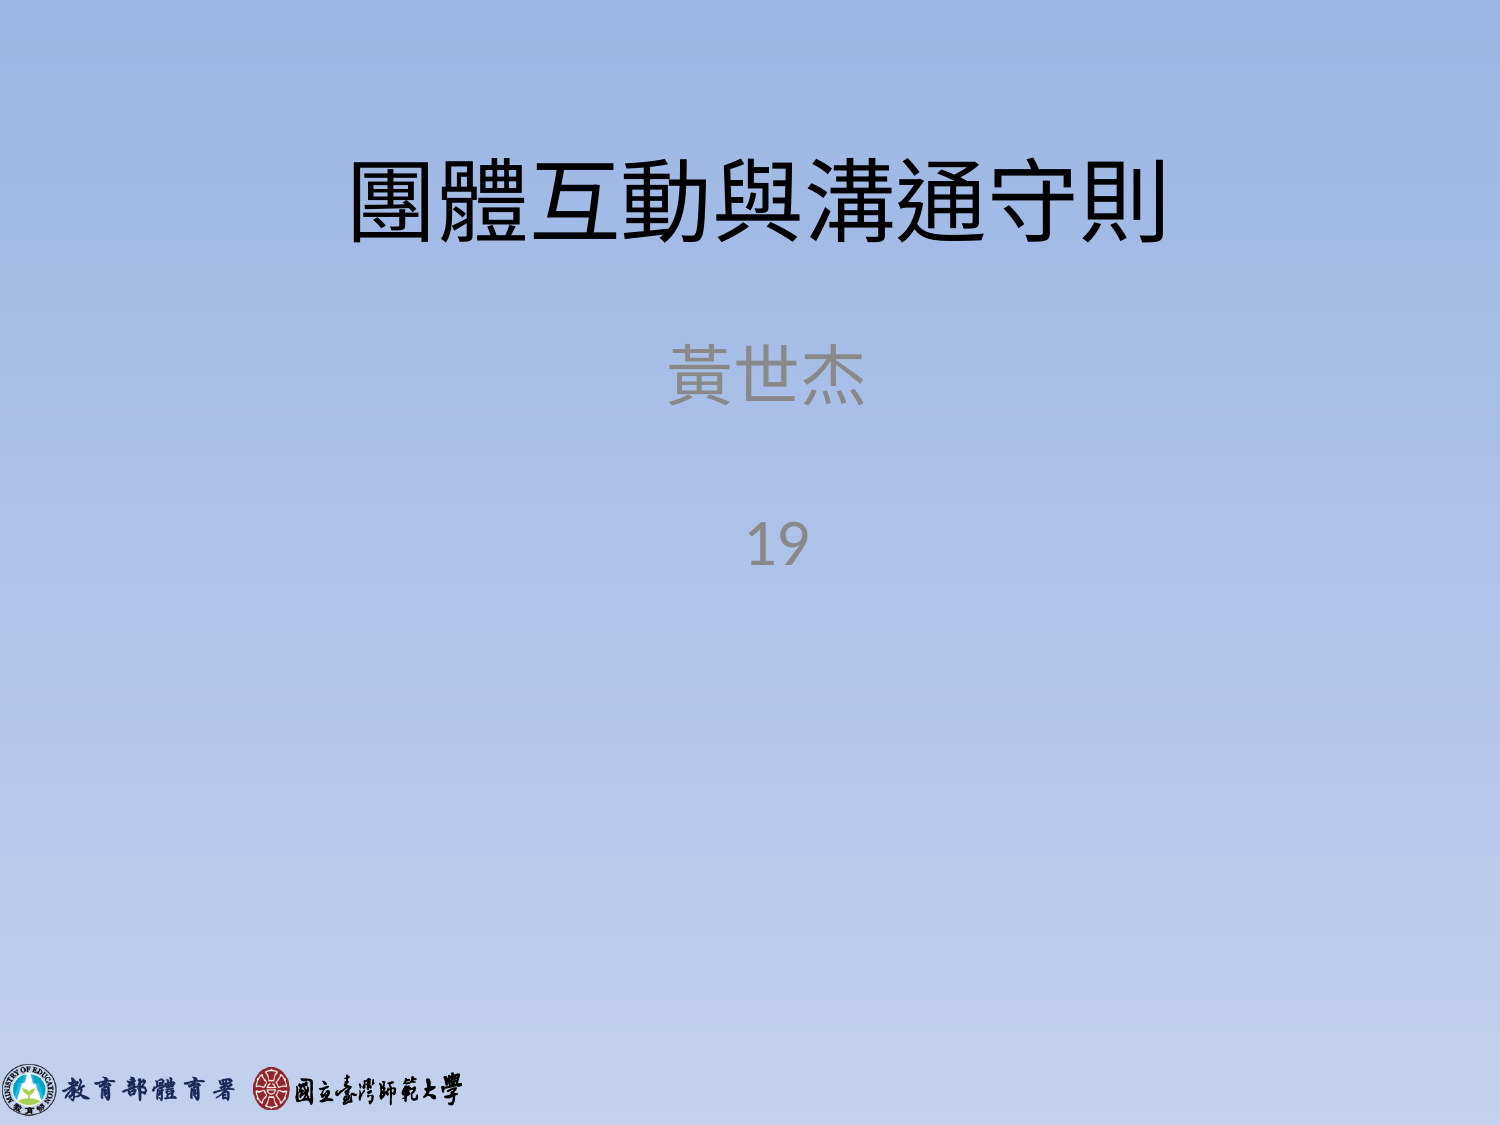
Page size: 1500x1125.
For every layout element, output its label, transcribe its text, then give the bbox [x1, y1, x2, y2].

subtitle 黃世杰 [242, 326, 1293, 433]
picture [253, 1067, 462, 1110]
title 團體互動與溝通守則 [121, 78, 1397, 320]
text_box 19 [251, 491, 1302, 598]
picture [0, 1051, 243, 1125]
